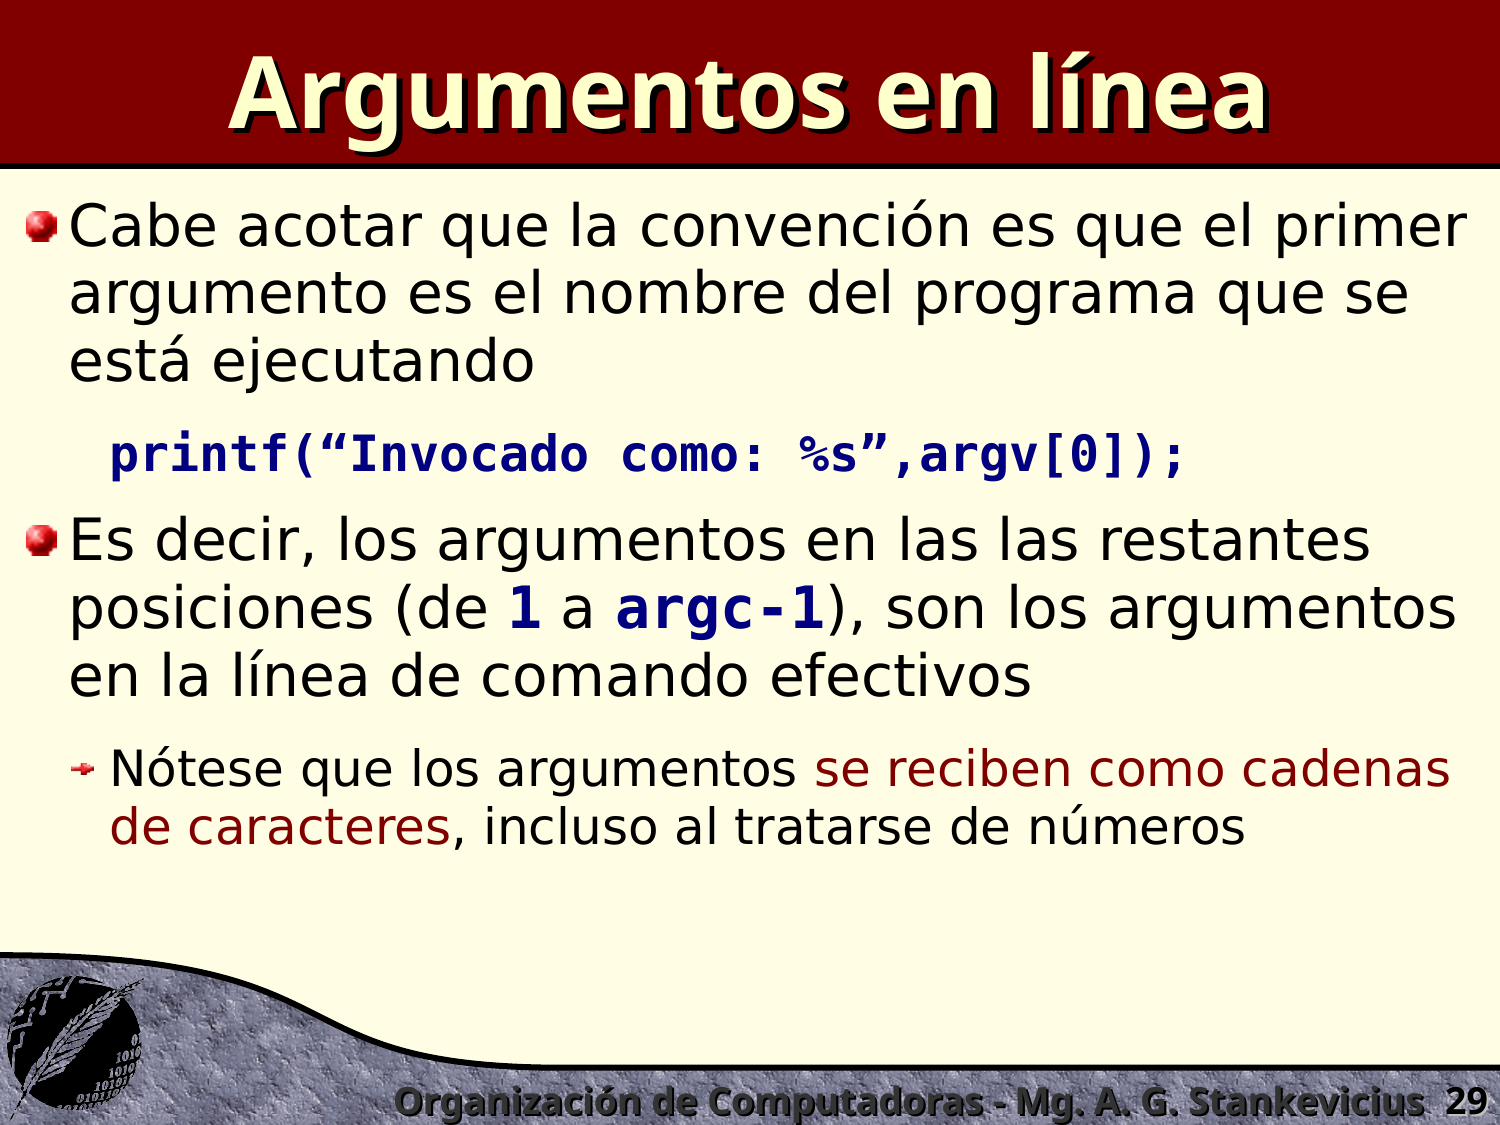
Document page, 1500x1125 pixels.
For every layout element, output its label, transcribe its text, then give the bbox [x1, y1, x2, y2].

picture [0, 959, 1500, 1125]
picture [1058, 1100, 1065, 1110]
picture [448, 1100, 455, 1110]
list Cabe acotar que la convención es que el primer argumento es el nombre del programa que se está ejecutando printf(“Invocado como: %s”,argv[0]); Es decir, los argumentos en las las restantes posiciones (de 1 a argc-1), son los argumentos en la línea de comando efectivos Nótese que los argumentos se reciben como cadenas de caracteres, incluso al tratarse de números [11, 192, 1486, 935]
title Argumentos en línea [15, 5, 1485, 160]
picture [802, 1100, 806, 1110]
